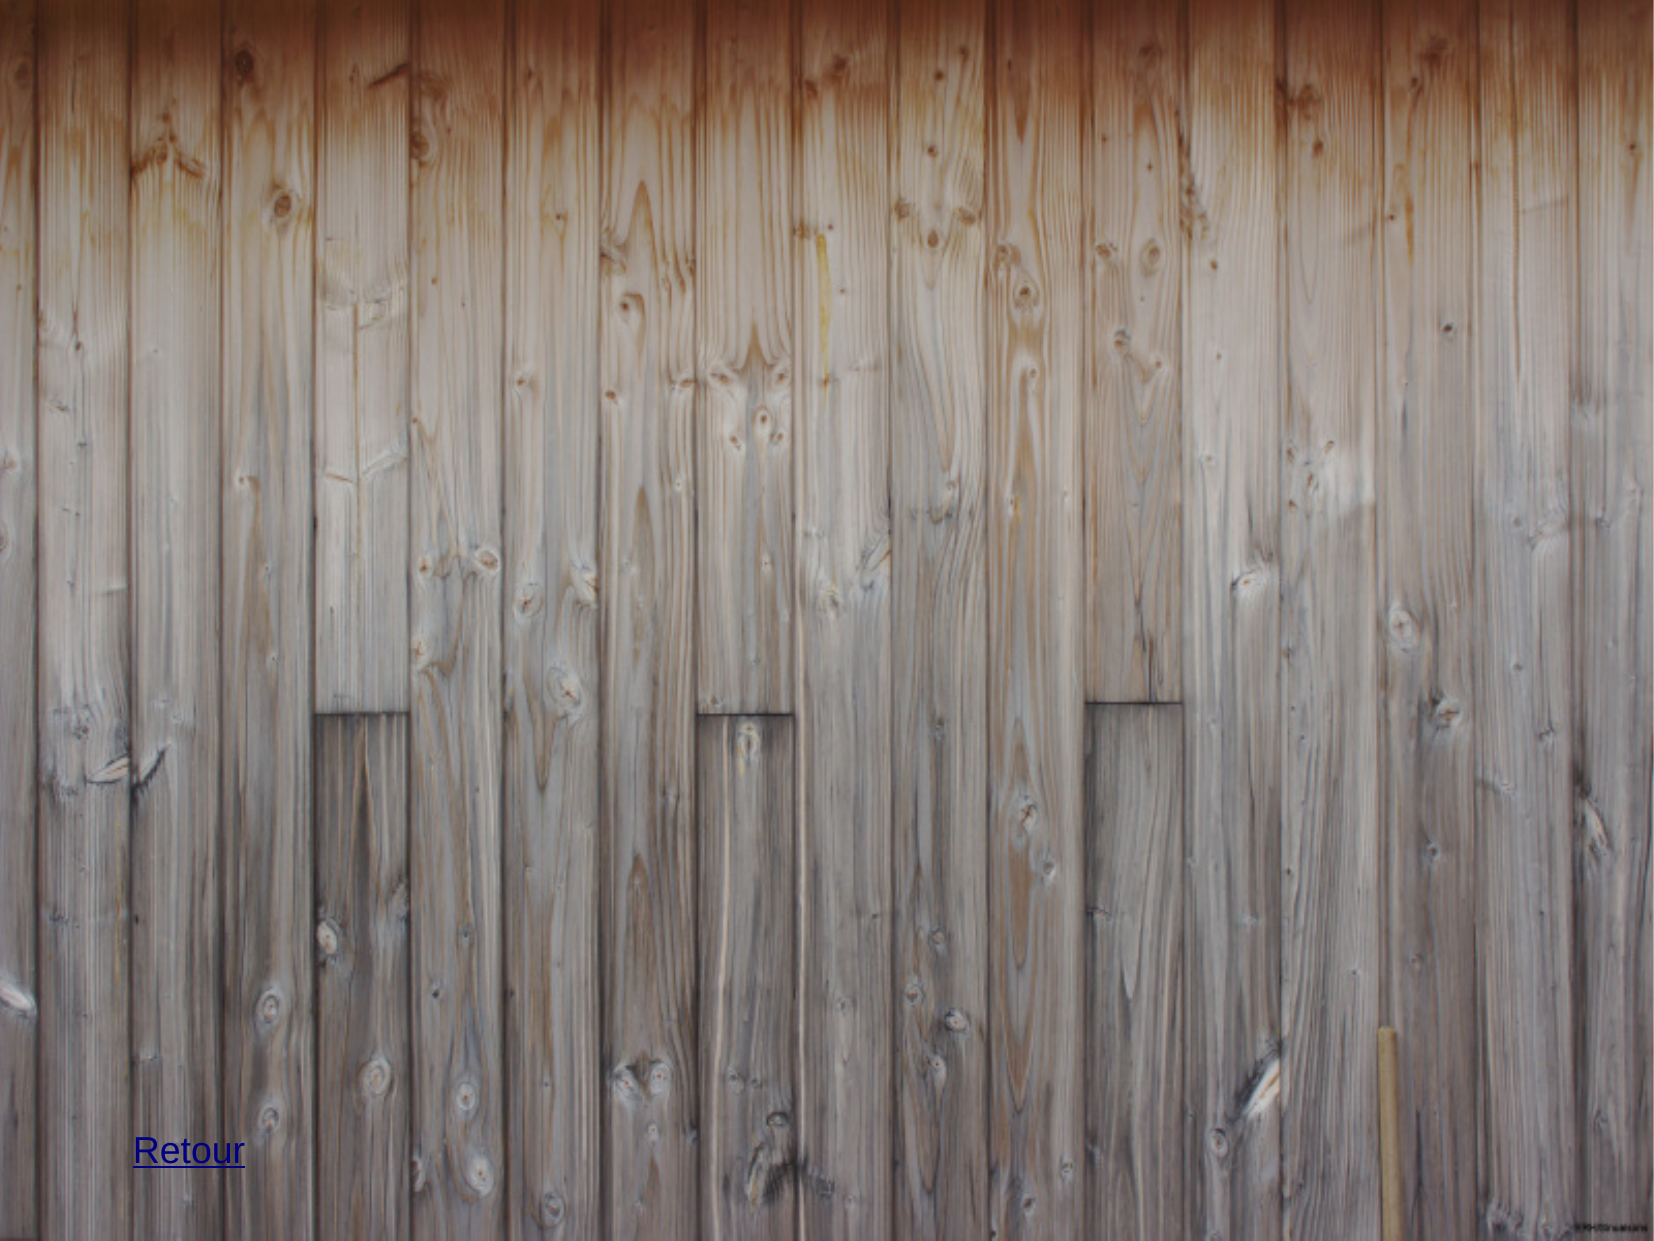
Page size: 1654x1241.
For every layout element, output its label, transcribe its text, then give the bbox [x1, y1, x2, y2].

text_box Retour [118, 1122, 378, 1179]
picture [0, 0, 1654, 1241]
